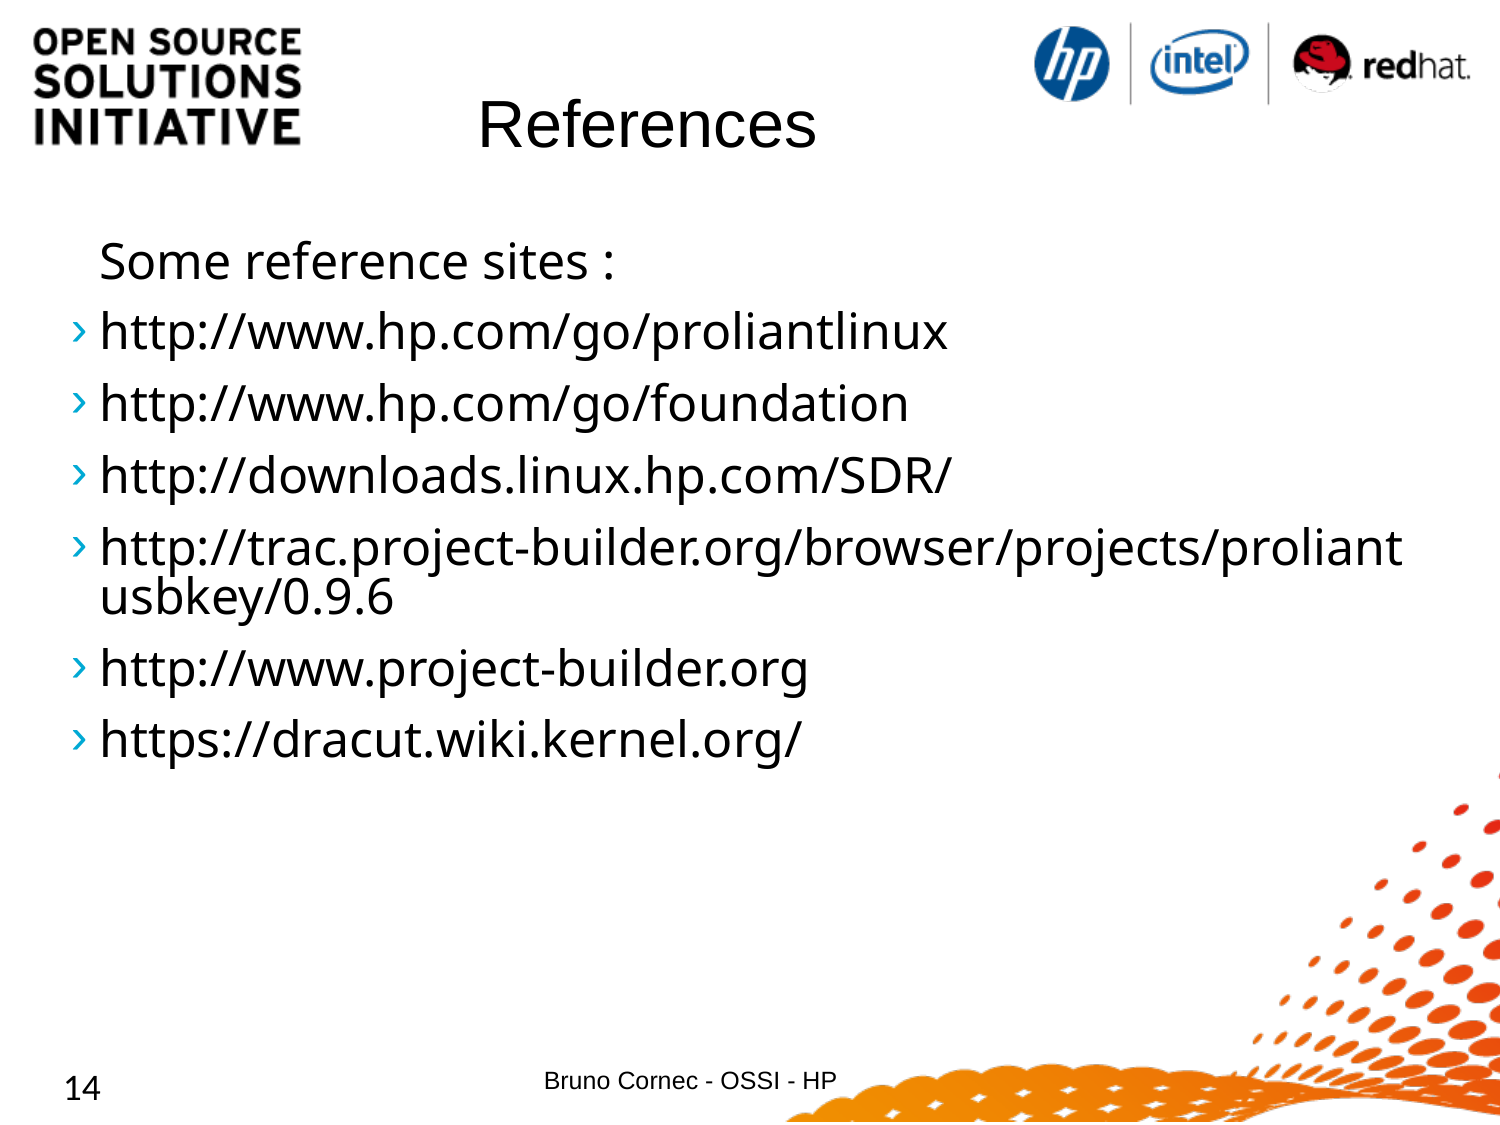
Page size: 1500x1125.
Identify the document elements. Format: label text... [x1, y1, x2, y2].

picture [0, 0, 1500, 1122]
list Some reference sites : http://www.hp.com/go/proliantlinux http://www.hp.com/go/foundation http://downloads.linux.hp.com/SDR/ http://trac.project-builder.org/browser/projects/proliantusbkey/0.9.6 http://www.project-builder.org https://dracut.wiki.kernel.org/ [59, 236, 1430, 1072]
title References [5, 80, 1290, 161]
